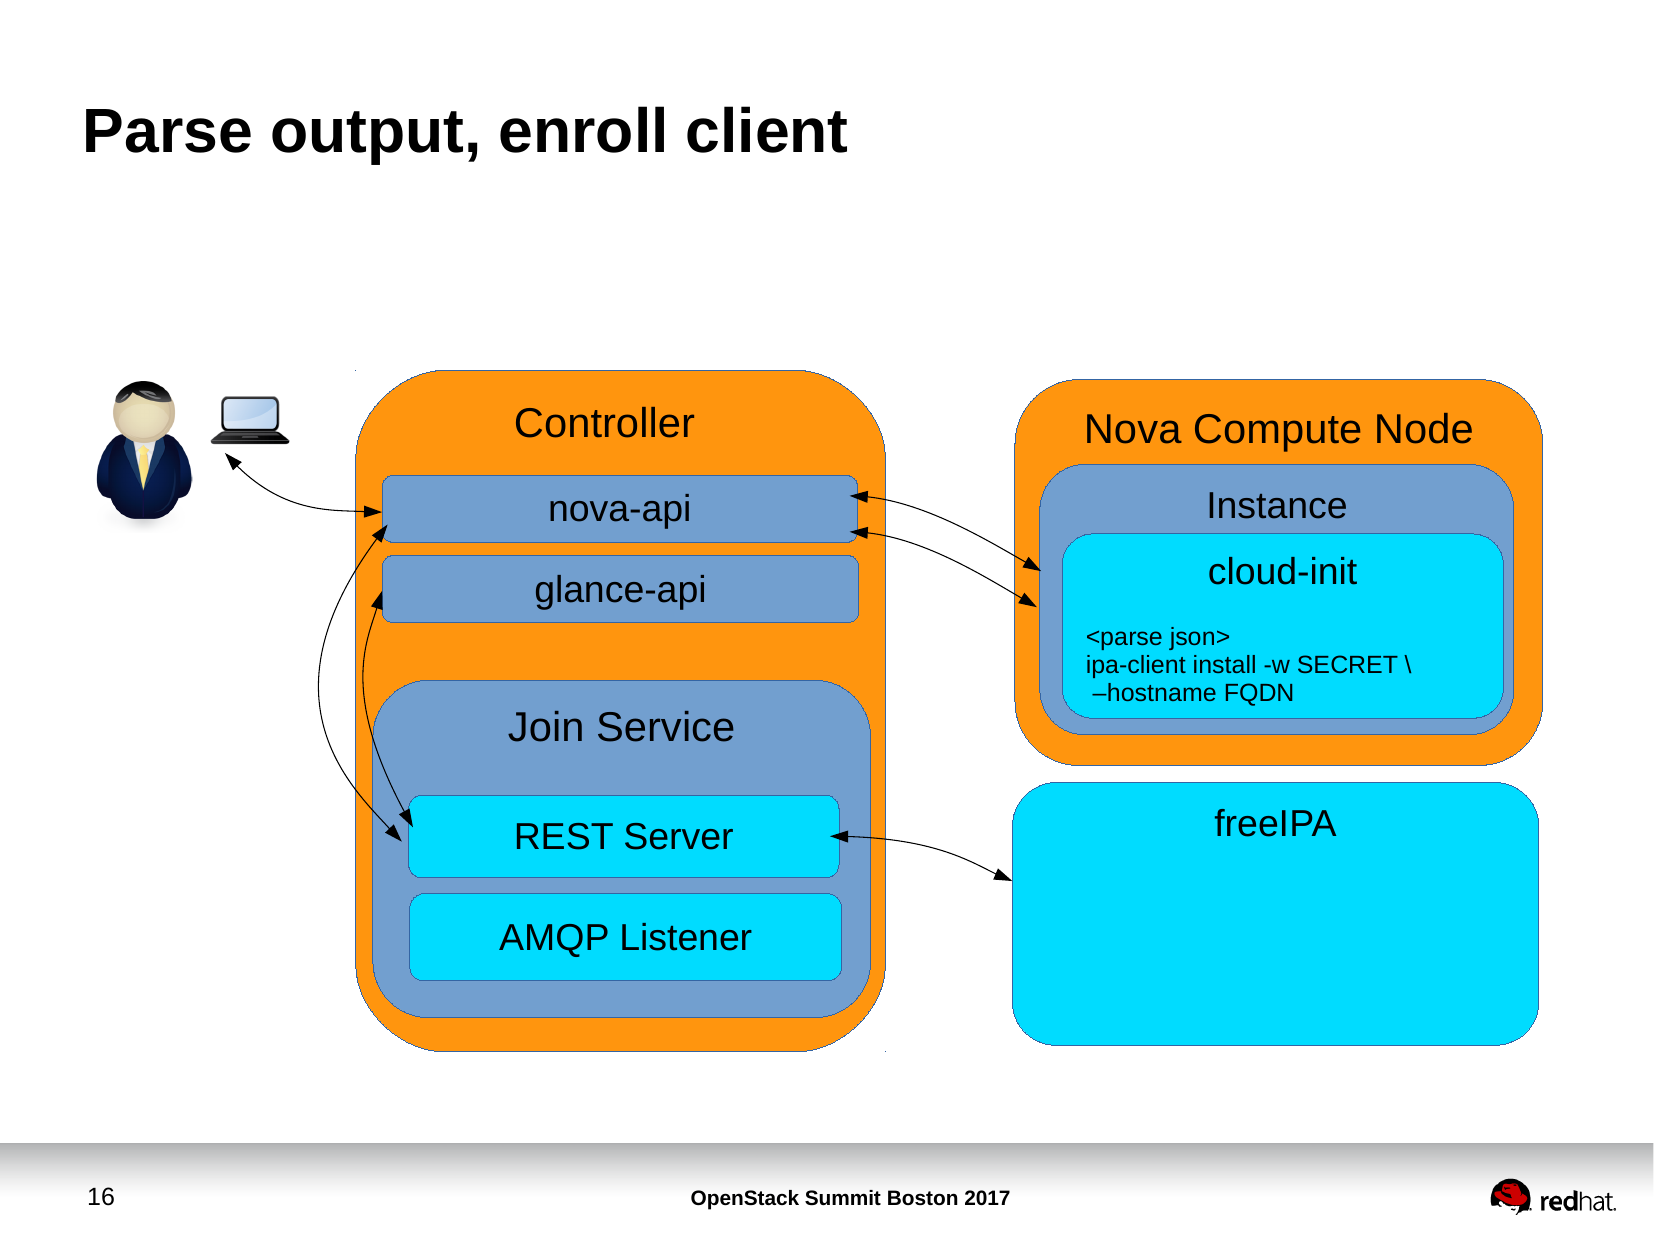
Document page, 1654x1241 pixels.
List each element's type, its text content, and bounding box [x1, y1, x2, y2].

picture [82, 368, 293, 533]
text_box nova-api [382, 475, 858, 543]
text_box [355, 534, 886, 838]
text_box freeIPA [1012, 782, 1539, 1046]
text_box cloud-init <parse json> ipa-client install -w SECRET \ –hostname FQDN [1062, 533, 1504, 719]
text_box [858, 498, 886, 535]
text_box AMQP Listener [409, 893, 842, 981]
text_box Nova Compute Node [1014, 379, 1543, 766]
text_box Join Service [372, 741, 871, 1018]
text_box [355, 792, 886, 1052]
title Parse output, enroll client [82, 37, 1571, 226]
text_box REST Server [408, 795, 840, 878]
text_box [355, 370, 886, 511]
text_box [355, 512, 382, 568]
text_box Instance [1039, 464, 1514, 735]
text_box Controller [499, 392, 768, 463]
text_box glance-api [382, 555, 859, 623]
picture [0, 1143, 1654, 1241]
text_box Join Service [373, 680, 871, 837]
